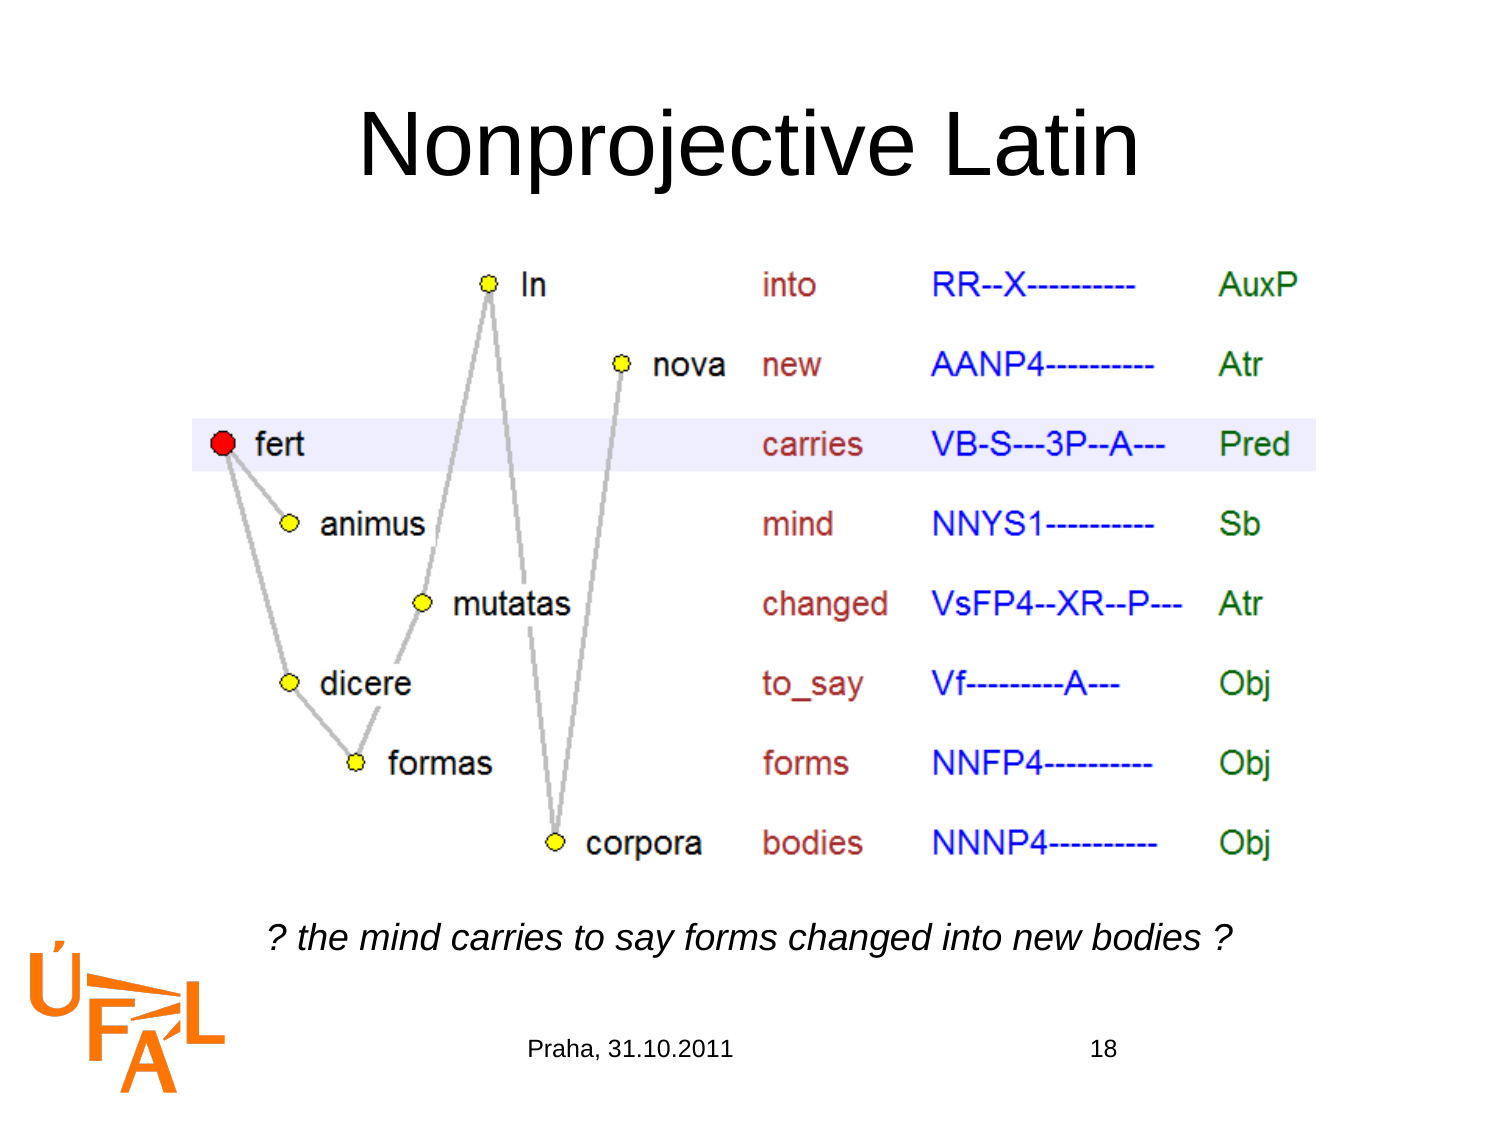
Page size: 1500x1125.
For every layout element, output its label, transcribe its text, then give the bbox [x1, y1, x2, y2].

picture [192, 245, 1316, 883]
text_box ? the mind carries to say forms changed into new bodies ? [250, 905, 1250, 966]
picture [29, 940, 225, 1093]
title Nonprojective Latin [75, 14, 1426, 263]
